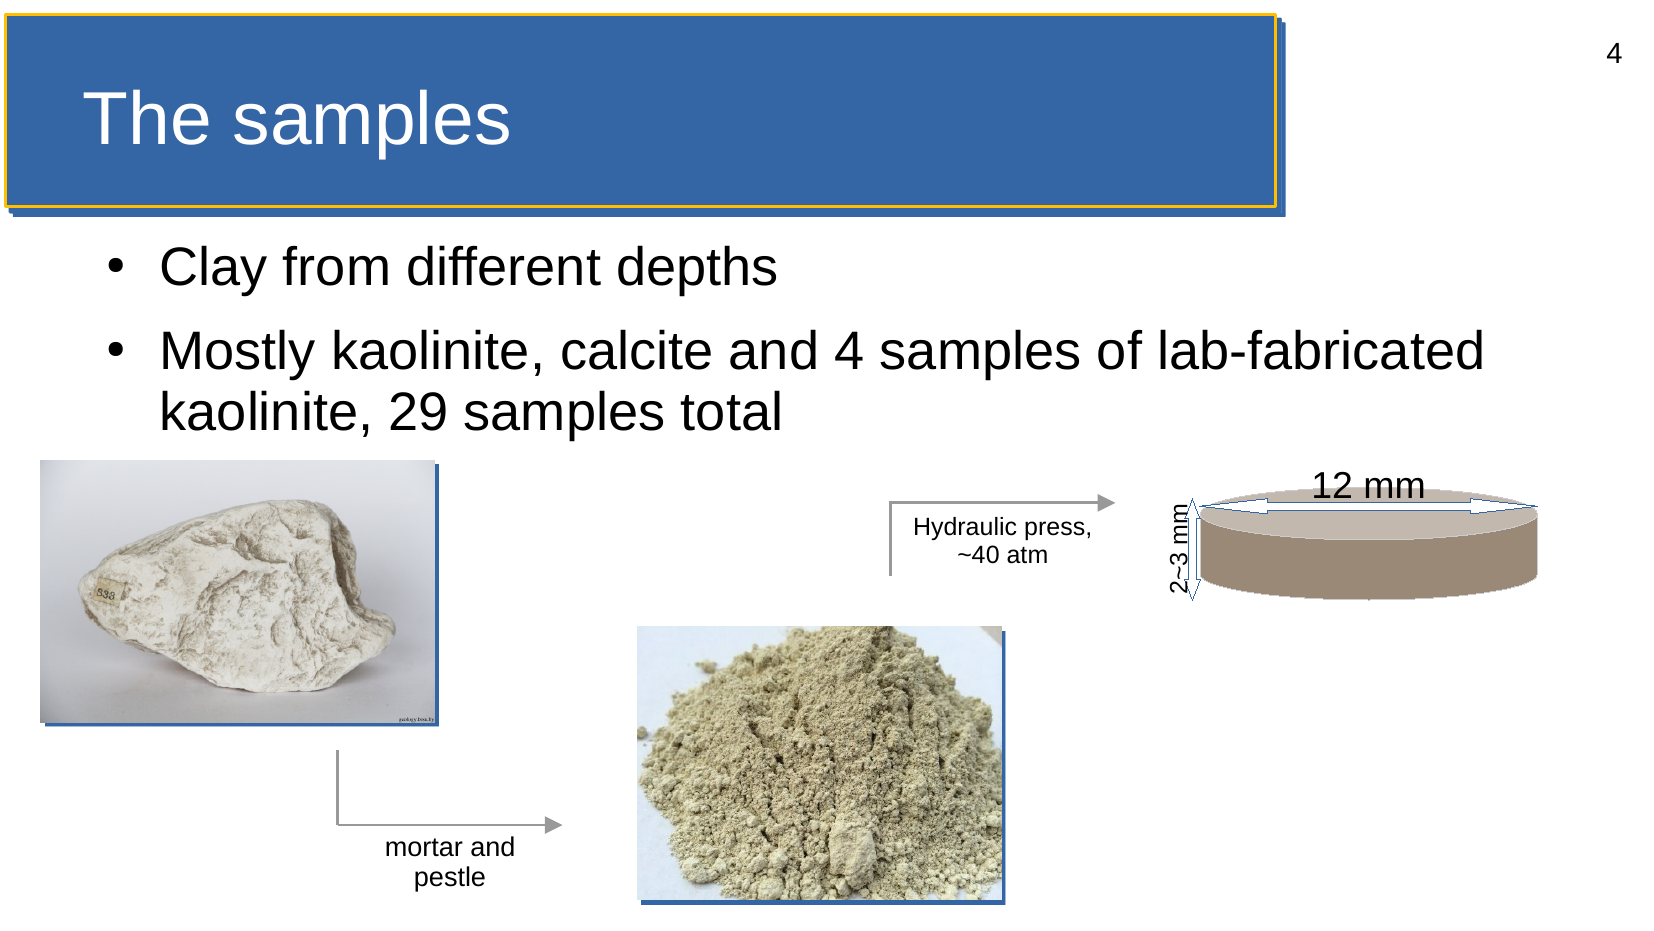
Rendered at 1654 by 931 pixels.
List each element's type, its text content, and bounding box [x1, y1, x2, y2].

text_box [1200, 515, 1538, 601]
text_box mortar and pestle [337, 824, 563, 901]
text_box 2~3 mm [1184, 498, 1201, 601]
list Clay from different depths Mostly kaolinite, calcite and 4 samples of lab-fabricated kaolinite, 29 samples total [88, 236, 1565, 798]
text_box Hydraulic press, ~40 atm [890, 505, 1116, 577]
title The samples [82, 44, 1235, 192]
picture [637, 626, 1002, 901]
text_box 12 mm [1199, 498, 1538, 514]
picture [40, 460, 435, 723]
